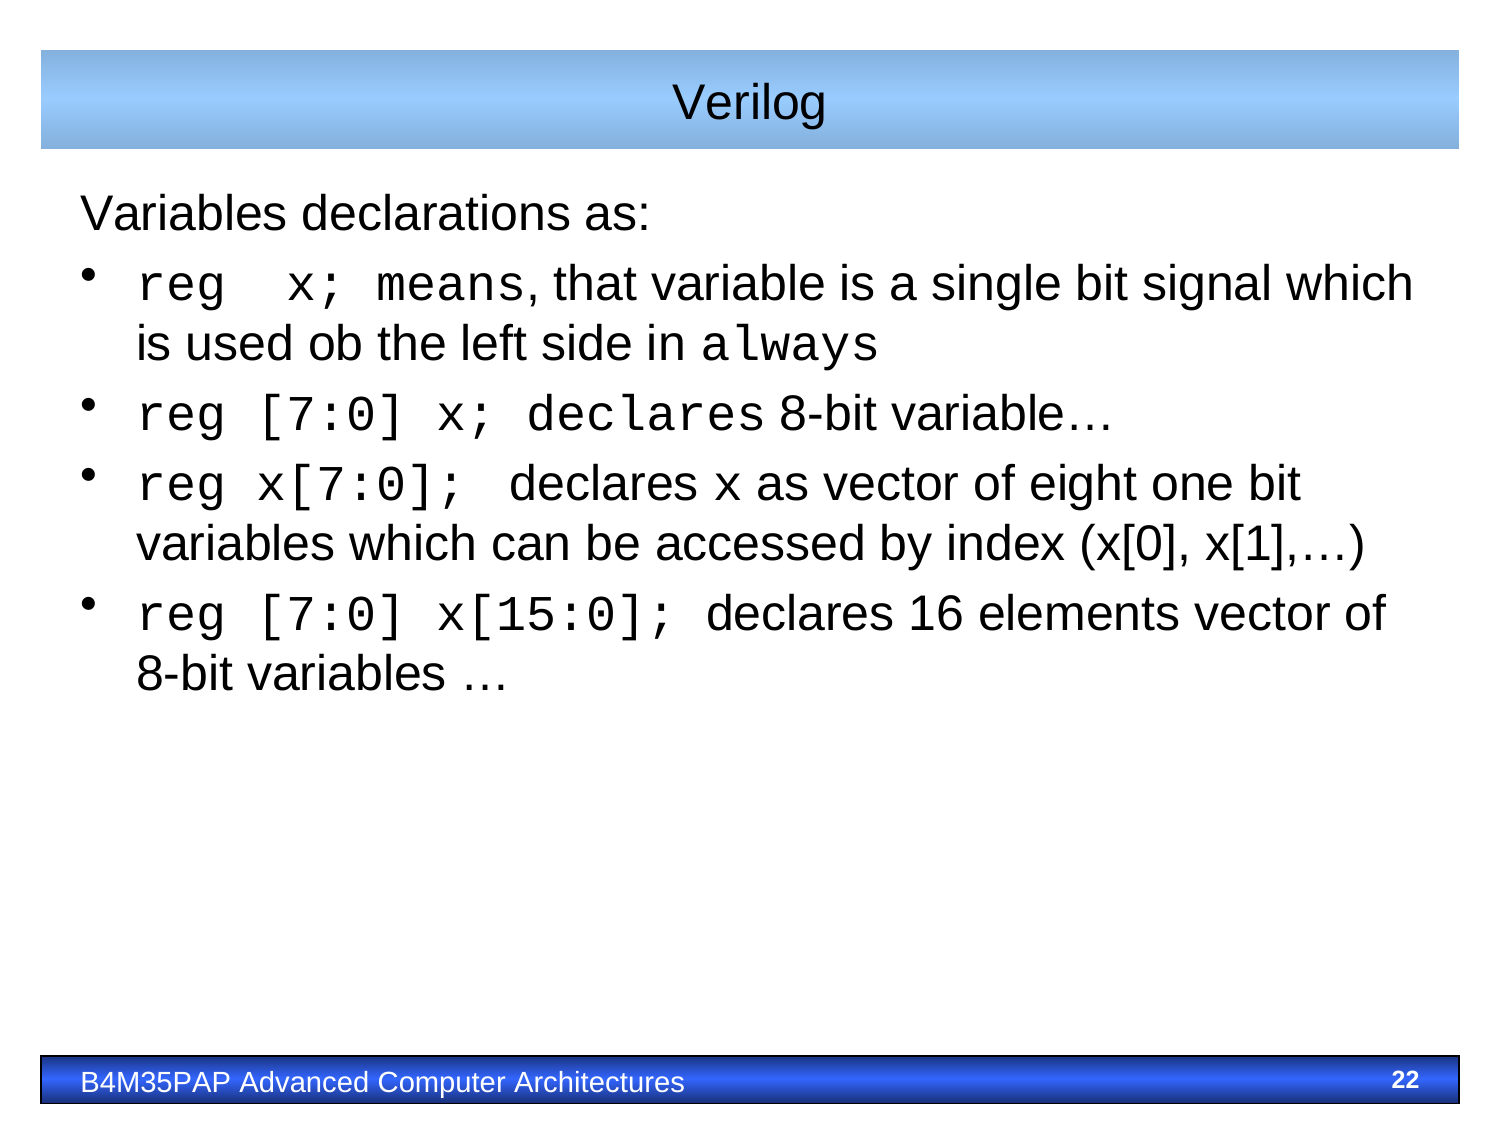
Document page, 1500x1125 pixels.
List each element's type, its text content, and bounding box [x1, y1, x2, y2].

list Variables declarations as: reg x; means, that variable is a single bit signal which is used ob the left side in always reg [7:0] x; declares 8-bit variable… reg x[7:0]; declares x as vector of eight one bit variables which can be accessed by index (x[0], x[1],…) reg [7:0] x[15:0]; declares 16 elements vector of 8-bit variables … [64, 172, 1436, 1000]
title Verilog [41, 50, 1459, 149]
